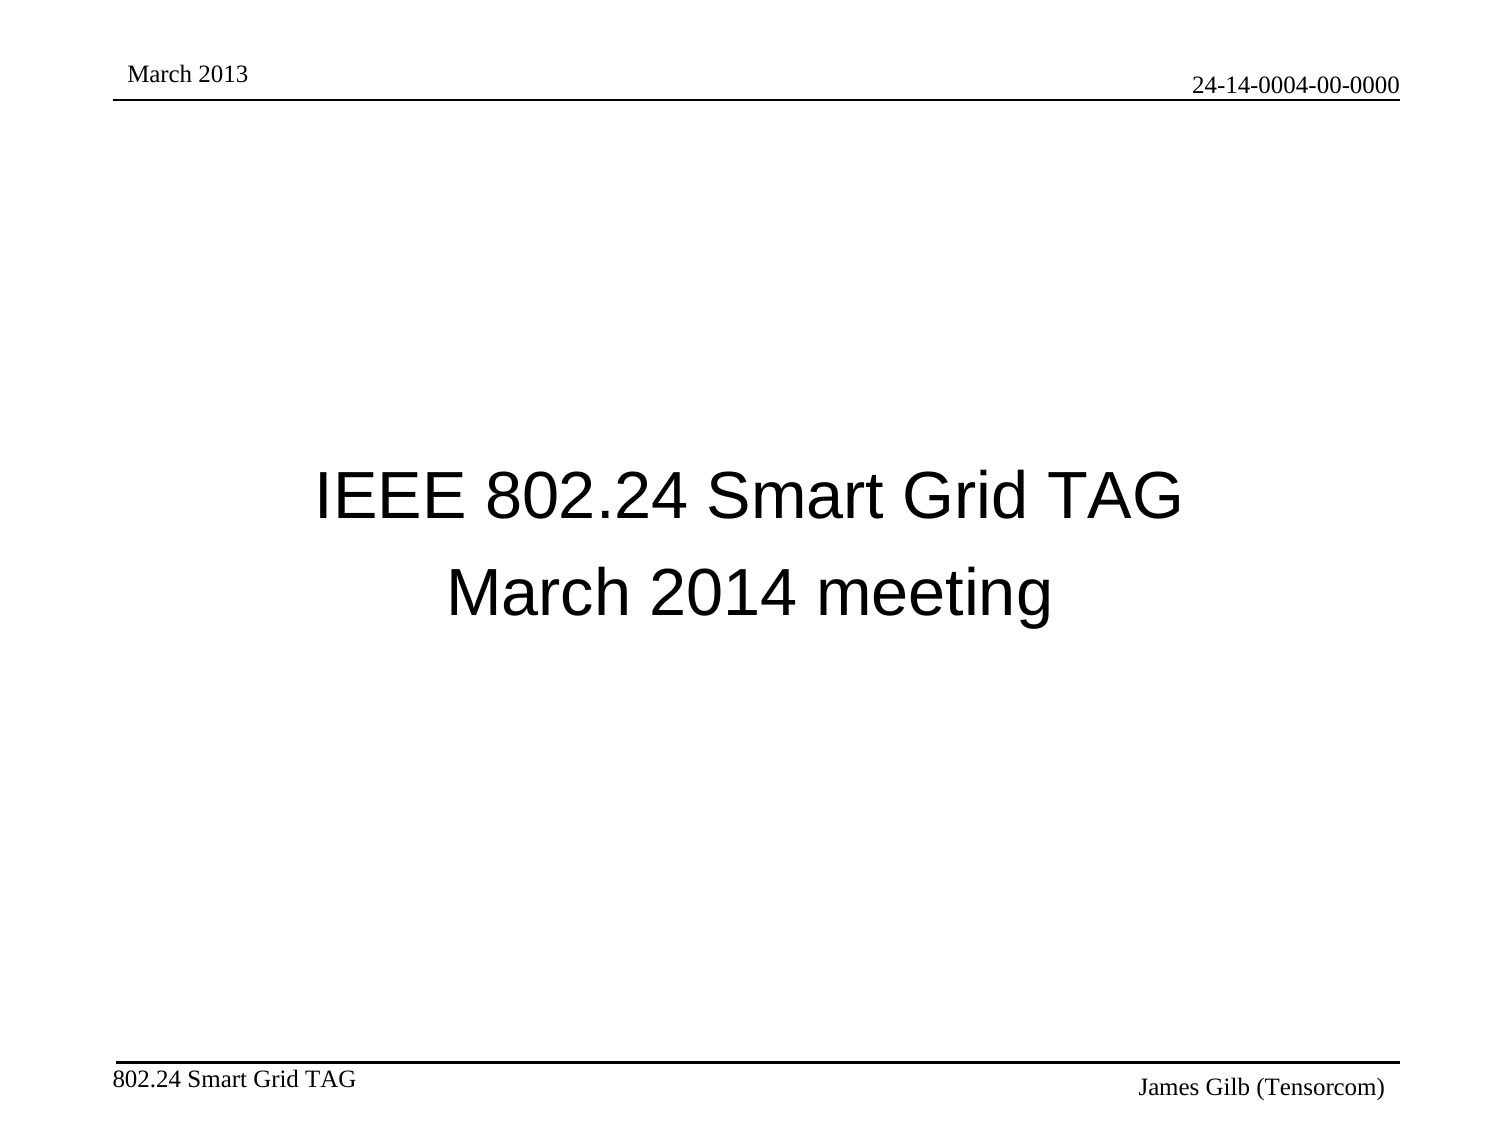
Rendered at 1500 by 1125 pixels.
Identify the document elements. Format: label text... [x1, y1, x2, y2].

subtitle IEEE 802.24 Smart Grid TAG March 2014 meeting [112, 112, 1388, 968]
